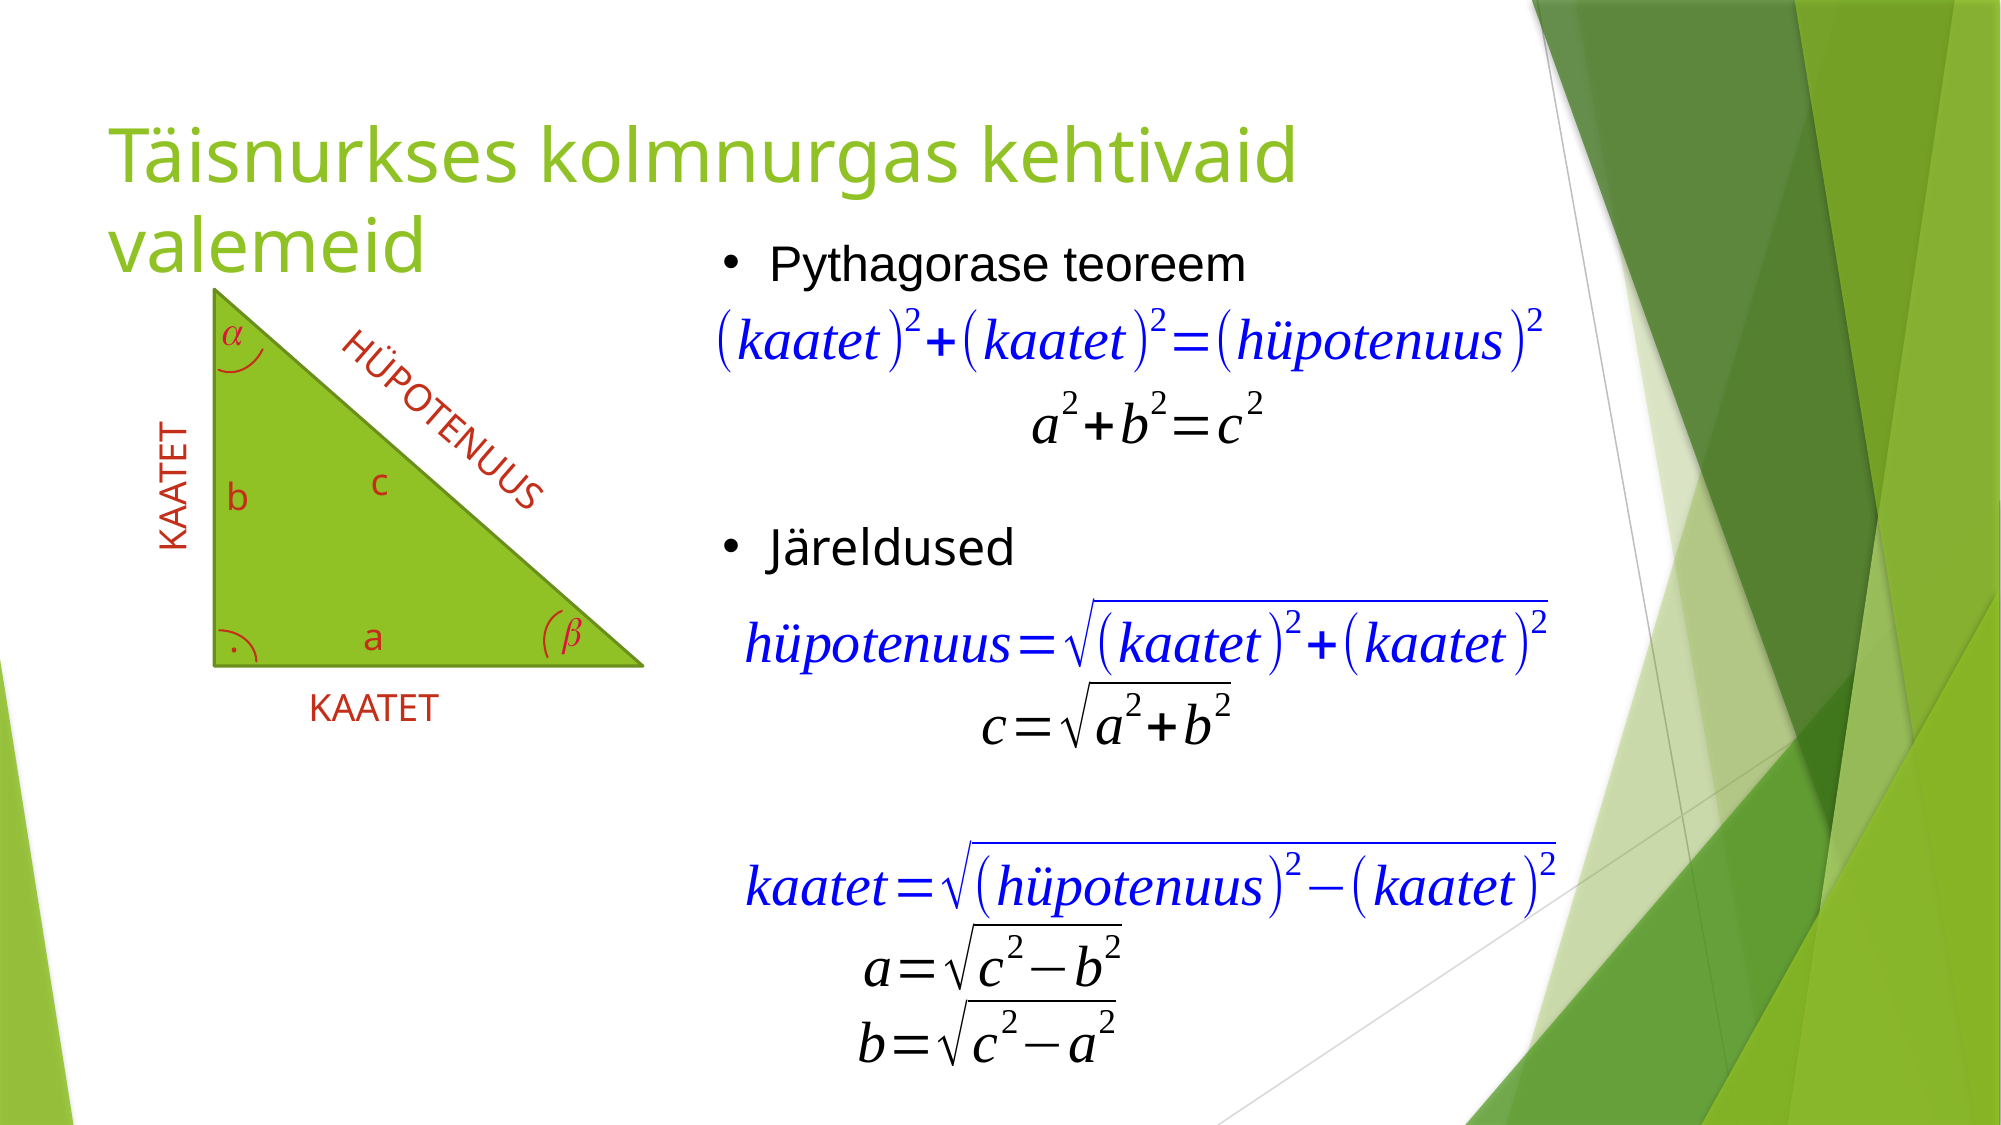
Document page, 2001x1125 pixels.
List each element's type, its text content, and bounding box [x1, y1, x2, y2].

text_box [214, 289, 643, 667]
chart [708, 299, 1550, 377]
text_box . [214, 608, 255, 668]
chart [216, 324, 250, 348]
text_box KAATET [141, 406, 202, 568]
text_box a [348, 605, 399, 666]
chart [1024, 383, 1270, 457]
chart [738, 838, 1563, 1075]
title Täisnurkses kolmnurgas kehtivaid valemeid [93, 99, 1636, 317]
text_box c [355, 450, 404, 511]
chart [738, 596, 1555, 758]
text_box HÜPOTENUUS [319, 303, 570, 535]
text_box KAATET [293, 676, 454, 737]
chart [556, 615, 589, 657]
text_box Pythagorase teoreem [707, 224, 1262, 300]
text_box b [211, 465, 264, 526]
text_box Järeldused [707, 507, 1032, 583]
